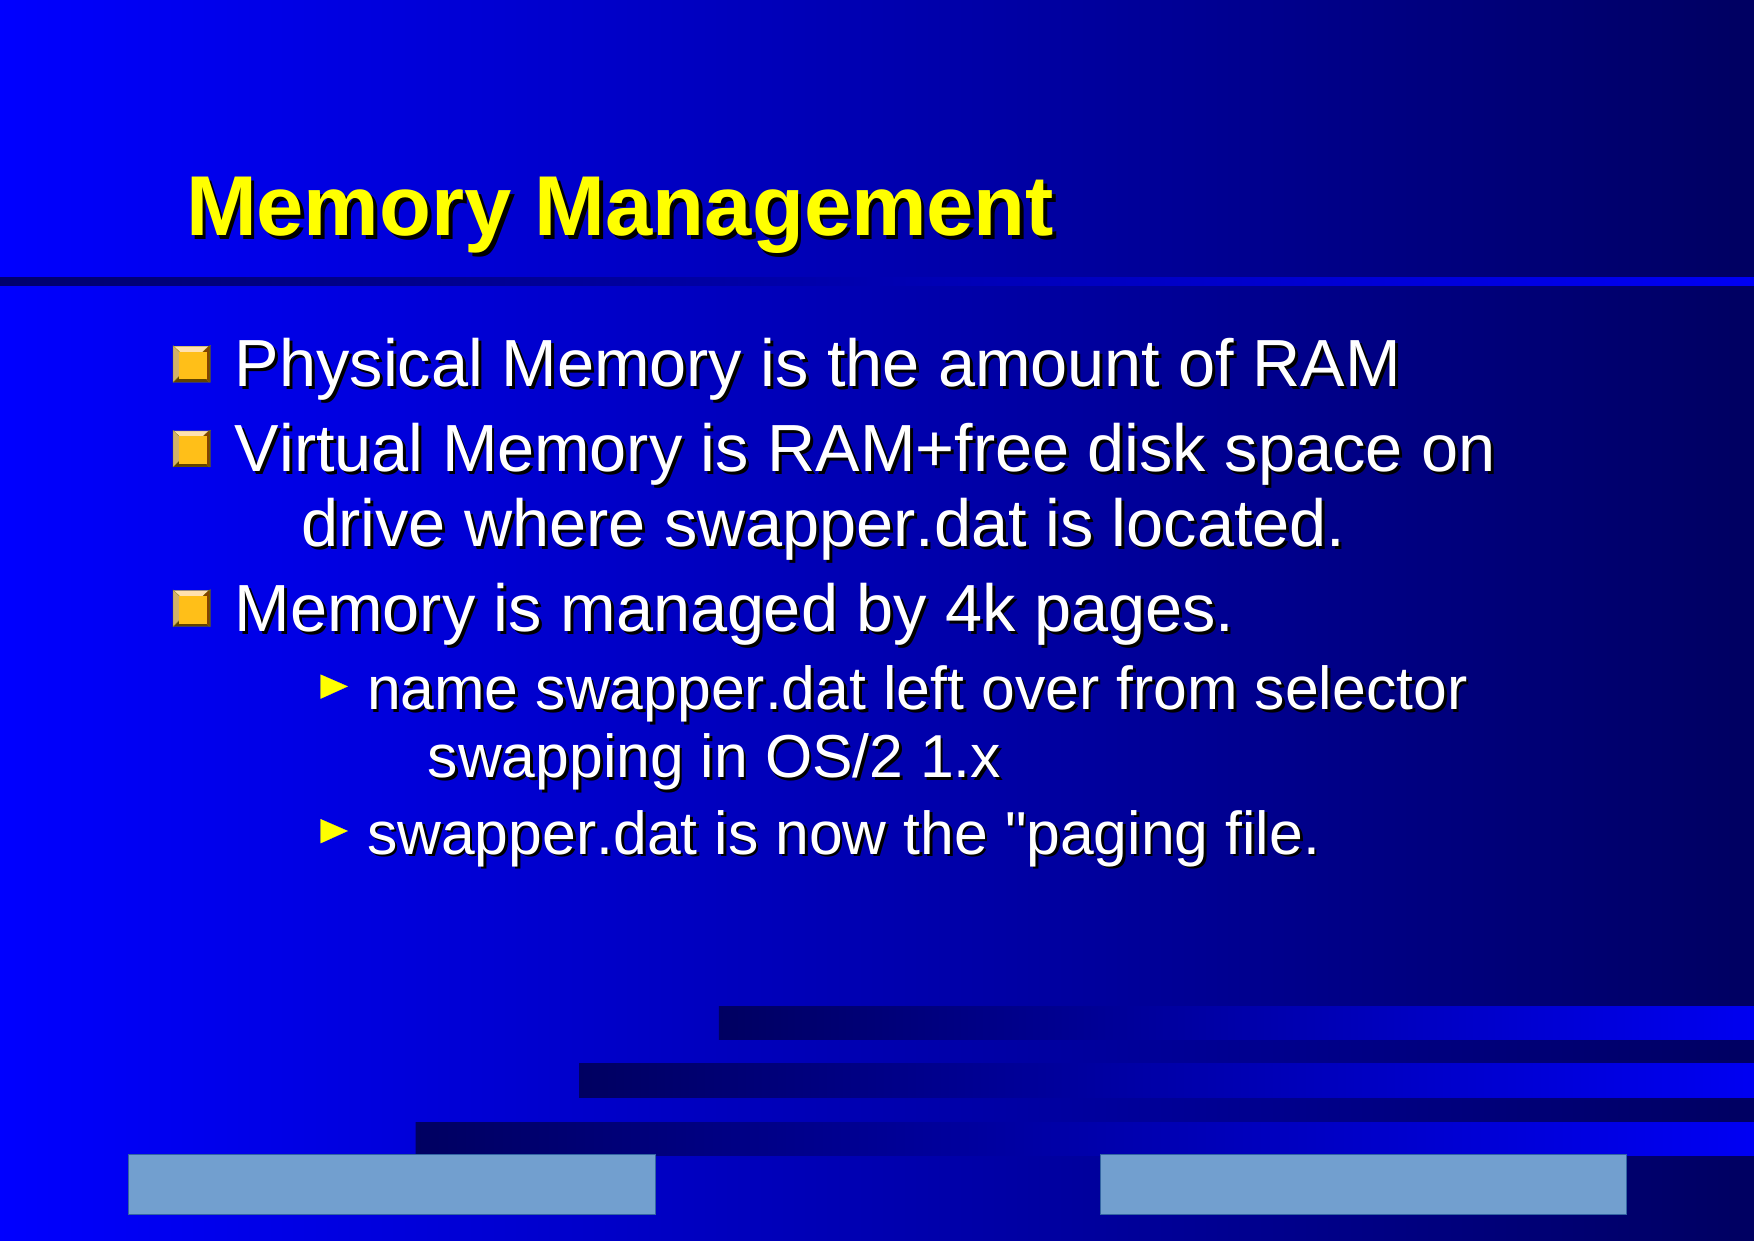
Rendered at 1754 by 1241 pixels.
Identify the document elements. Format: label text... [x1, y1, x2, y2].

text_box Physical Memory is the amount of RAM Virtual Memory is RAM+free disk space on drive where swapper.dat is located. Memory is managed by 4k pages. name swapper.dat left over from selector swapping in OS/2 1.x swapper.dat is now the "paging file. [168, 326, 1587, 922]
text_box Memory Management [186, 69, 1573, 254]
